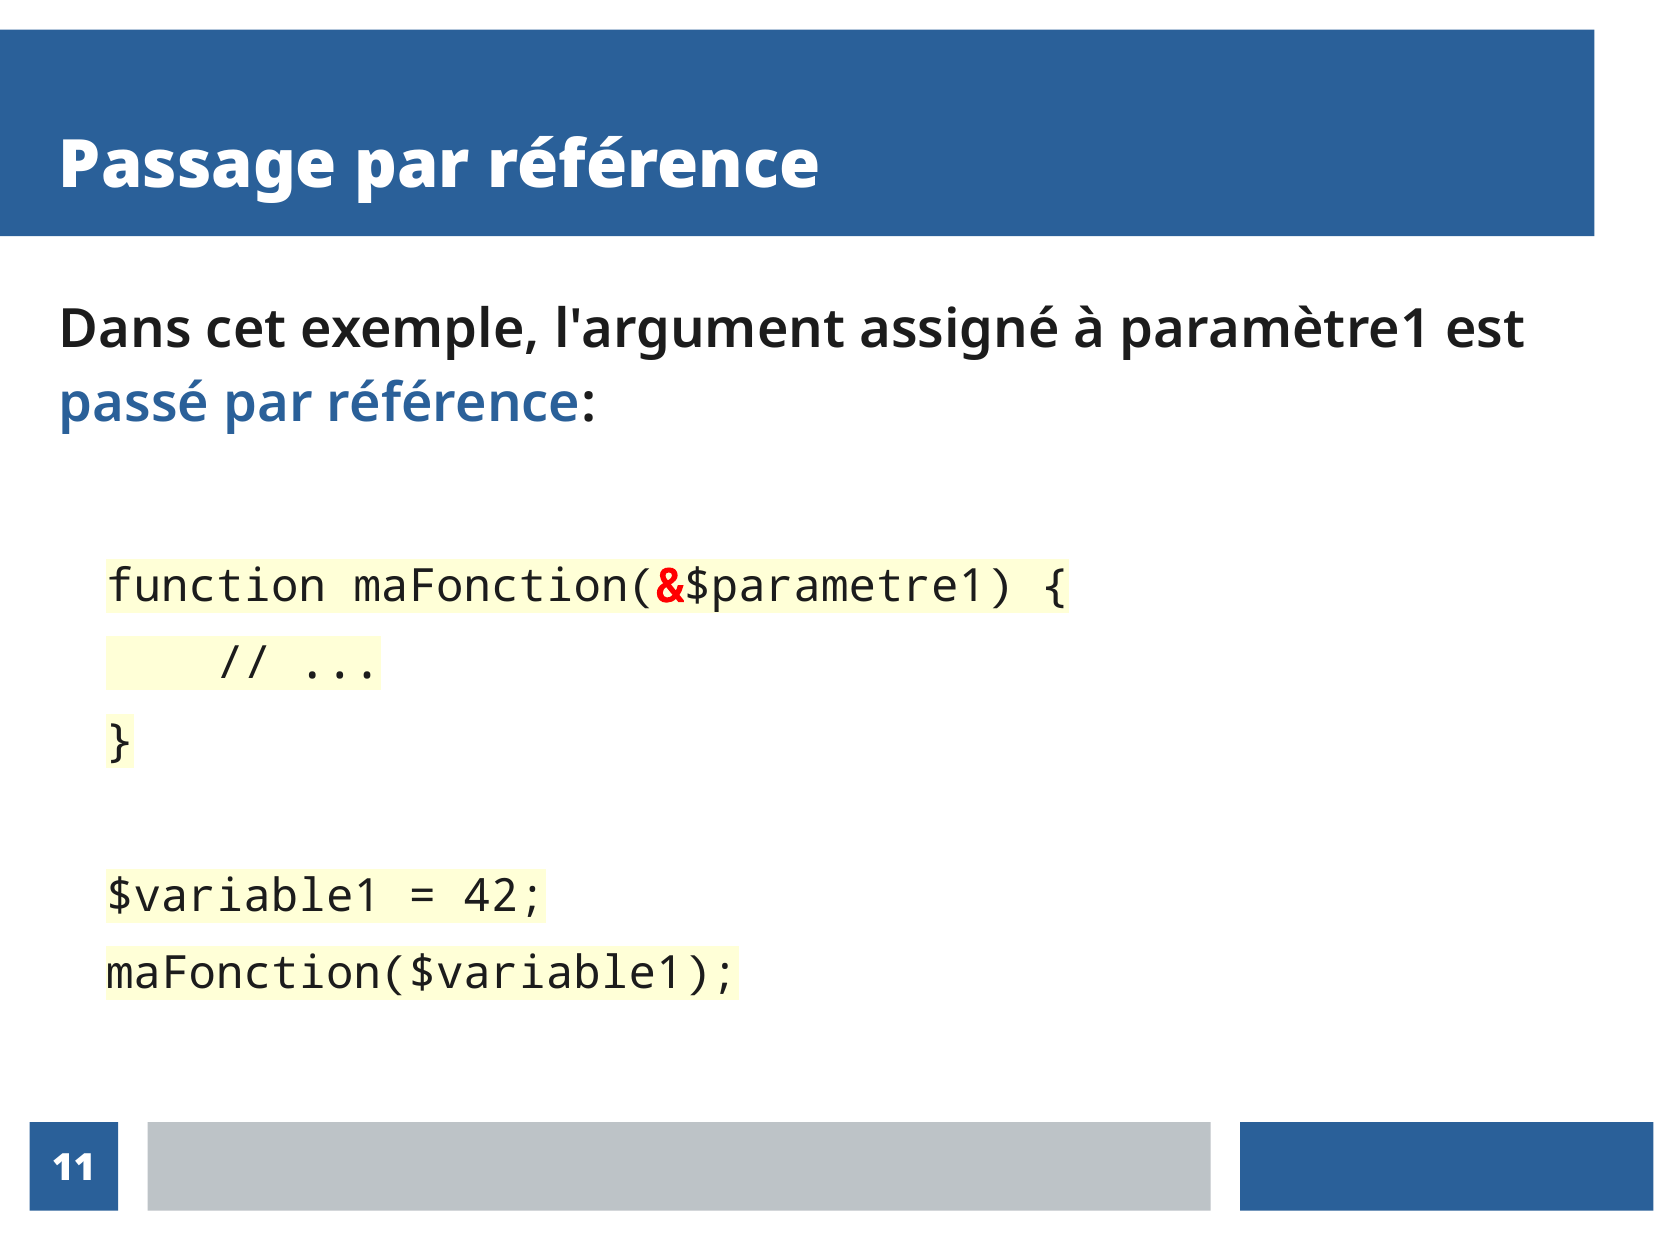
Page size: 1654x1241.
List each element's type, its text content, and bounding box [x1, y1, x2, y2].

list Dans cet exemple, l'argument assigné à paramètre1 est passé par référence: function maFonction(&$parametre1) { // ... } $variable1 = 42; maFonction($variable1); [59, 289, 1565, 1058]
title Passage par référence [59, 59, 1595, 207]
